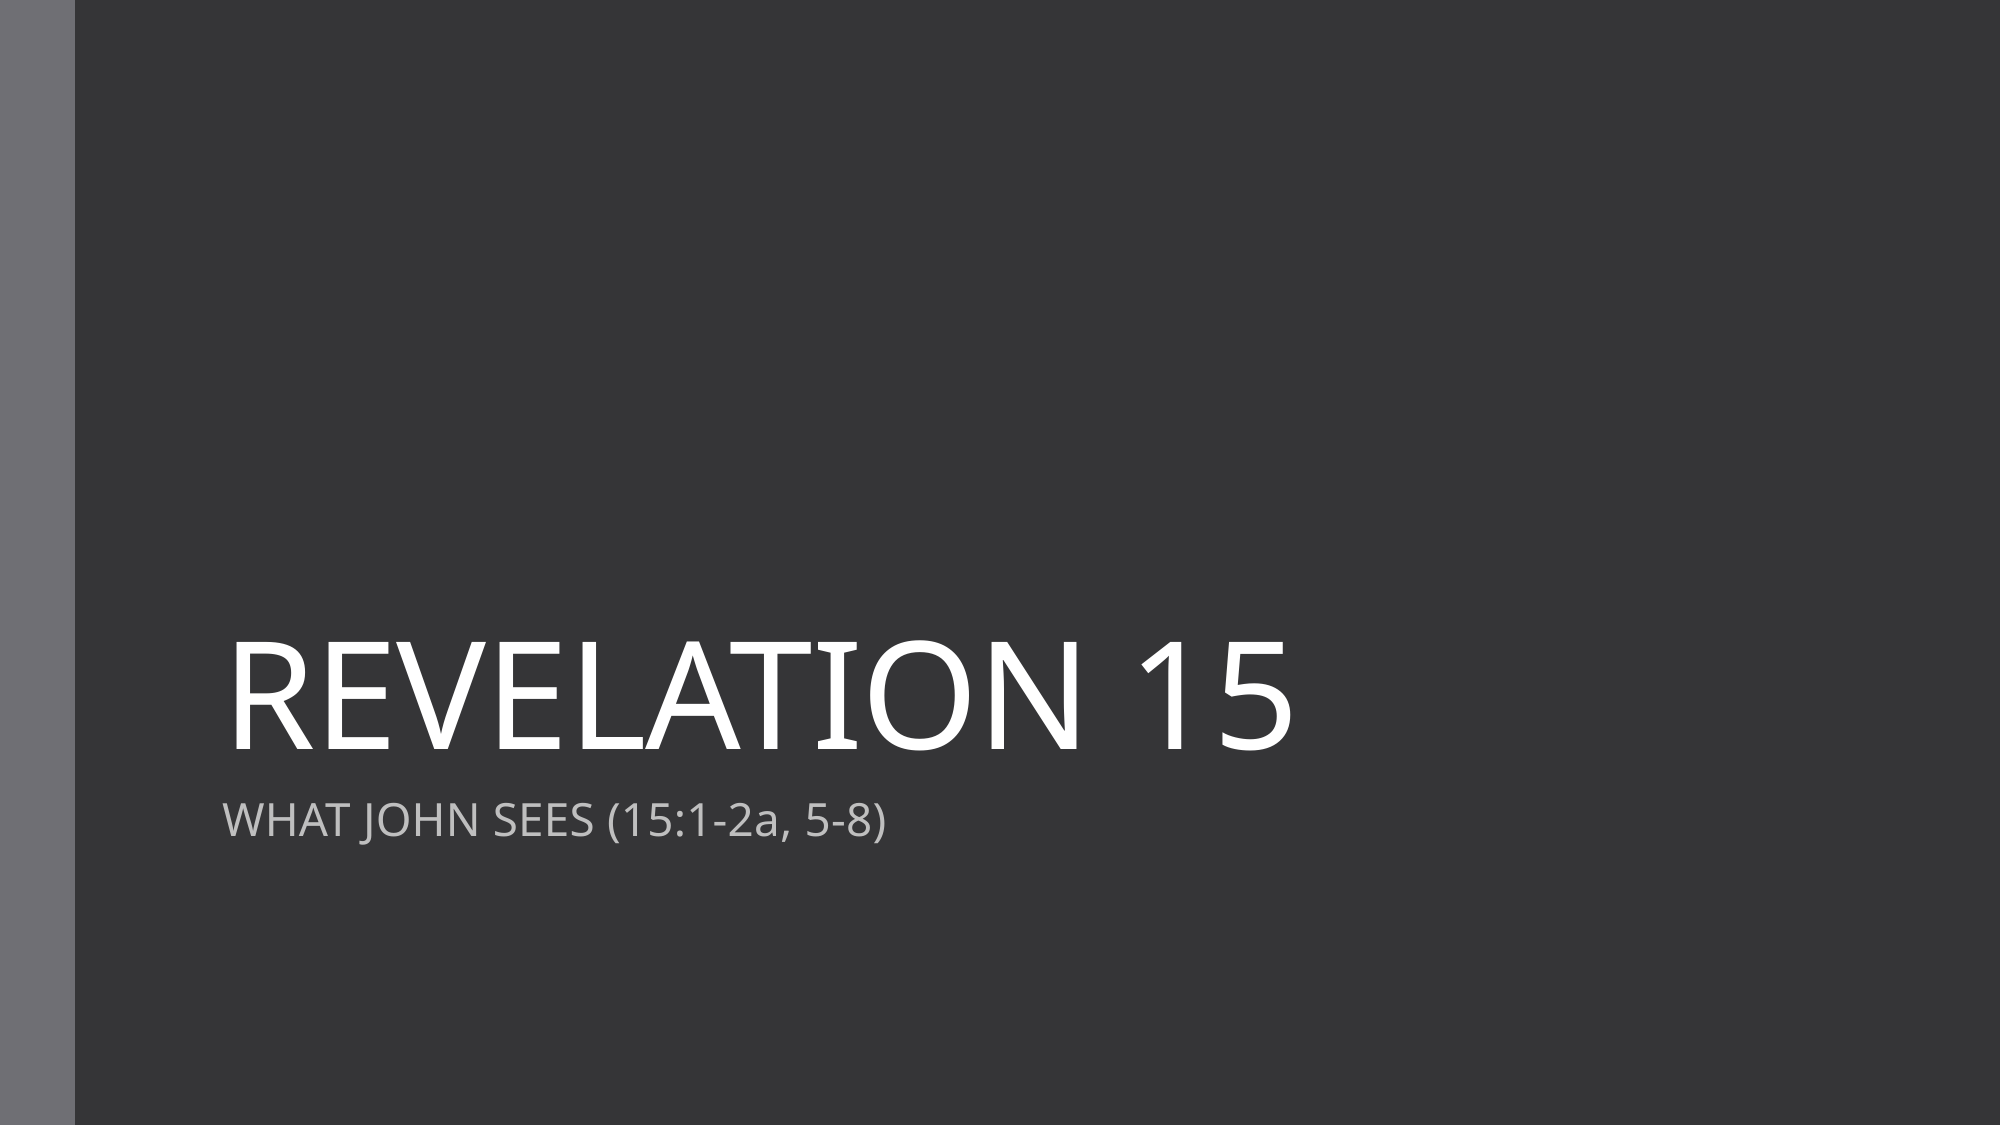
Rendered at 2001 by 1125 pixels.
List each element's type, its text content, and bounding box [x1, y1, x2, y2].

subtitle WHAT JOHN SEES (15:1-2a, 5-8) [206, 787, 1752, 1066]
title REVELATION 15 [206, 124, 1752, 787]
